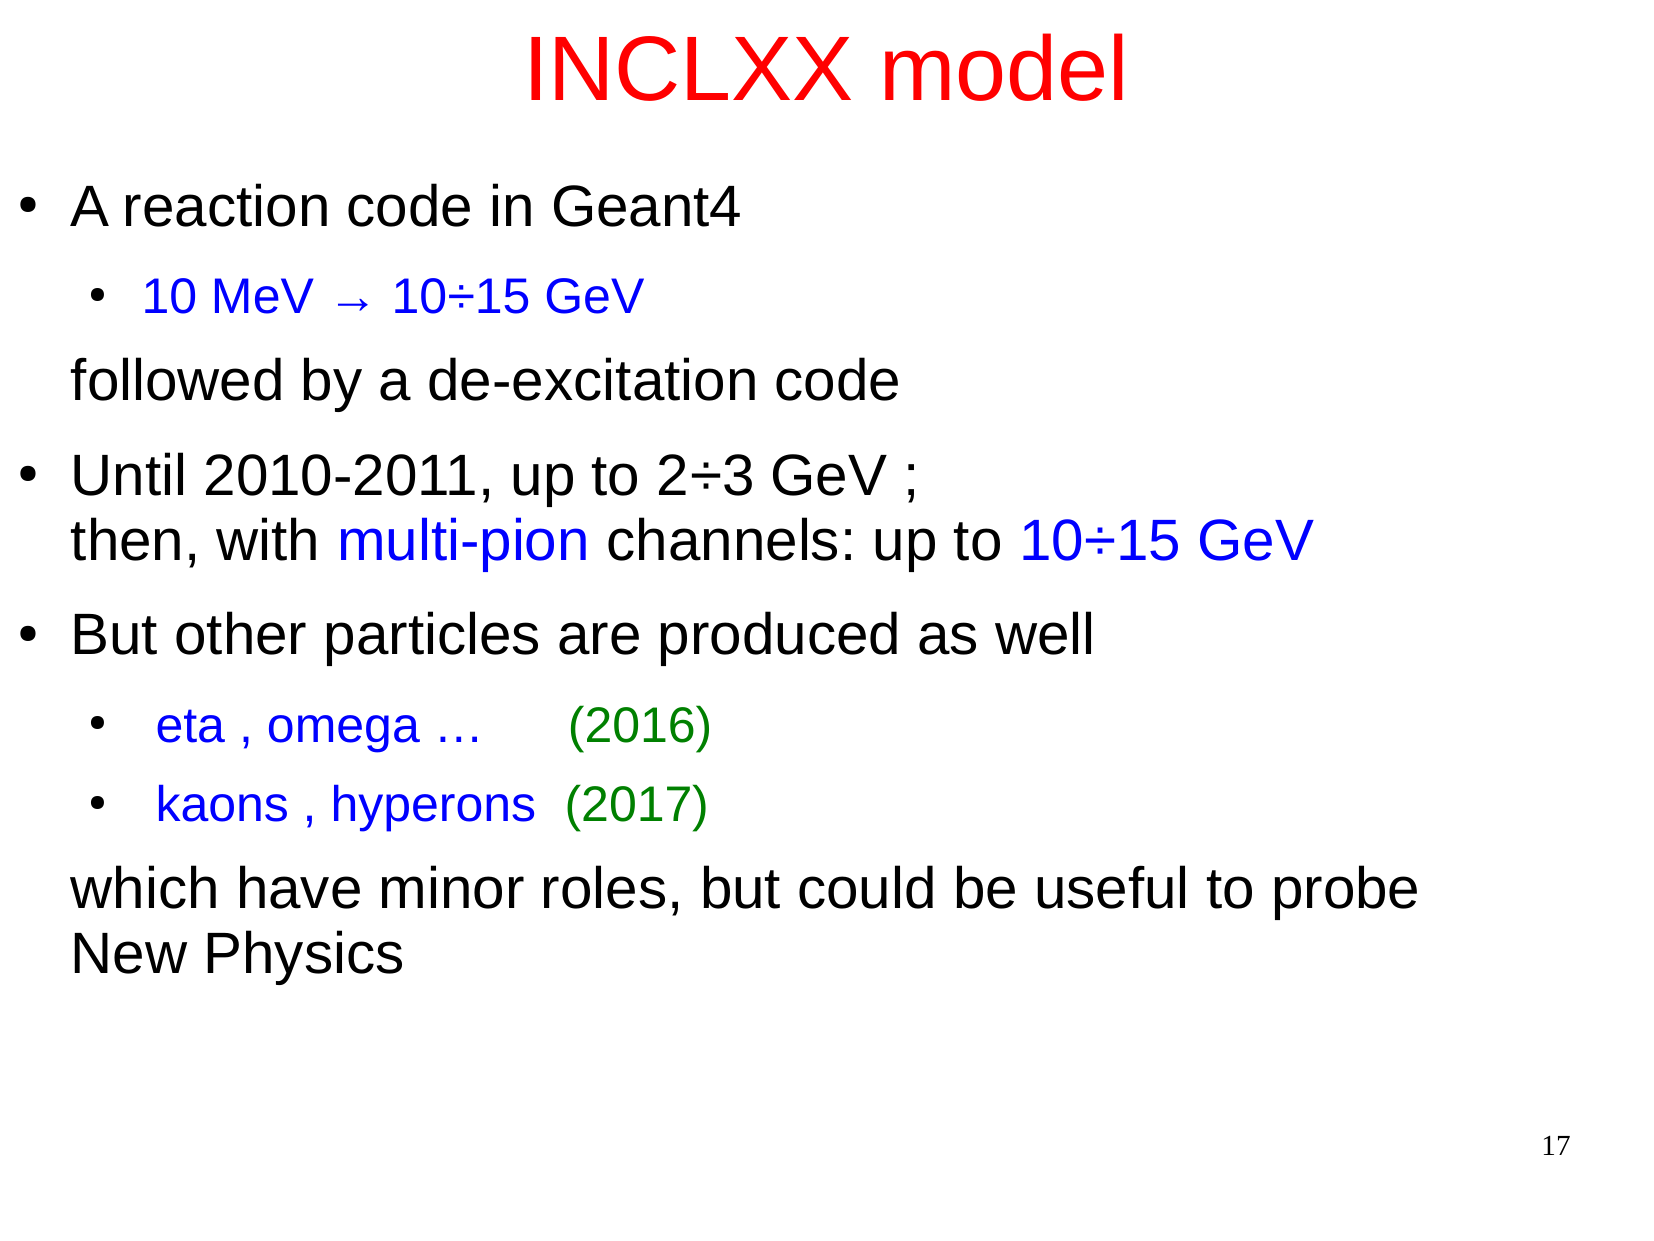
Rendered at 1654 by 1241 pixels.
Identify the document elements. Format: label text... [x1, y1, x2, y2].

list A reaction code in Geant4 10 MeV → 10÷15 GeV followed by a de-excitation code Until 2010-2011, up to 2÷3 GeV ; then, with multi-pion channels: up to 10÷15 GeV But other particles are produced as well eta , omega … (2016) kaons , hyperons (2017) which have minor roles, but could be useful to probe New Physics [0, 174, 1654, 1201]
title INCLXX model [0, 8, 1654, 129]
